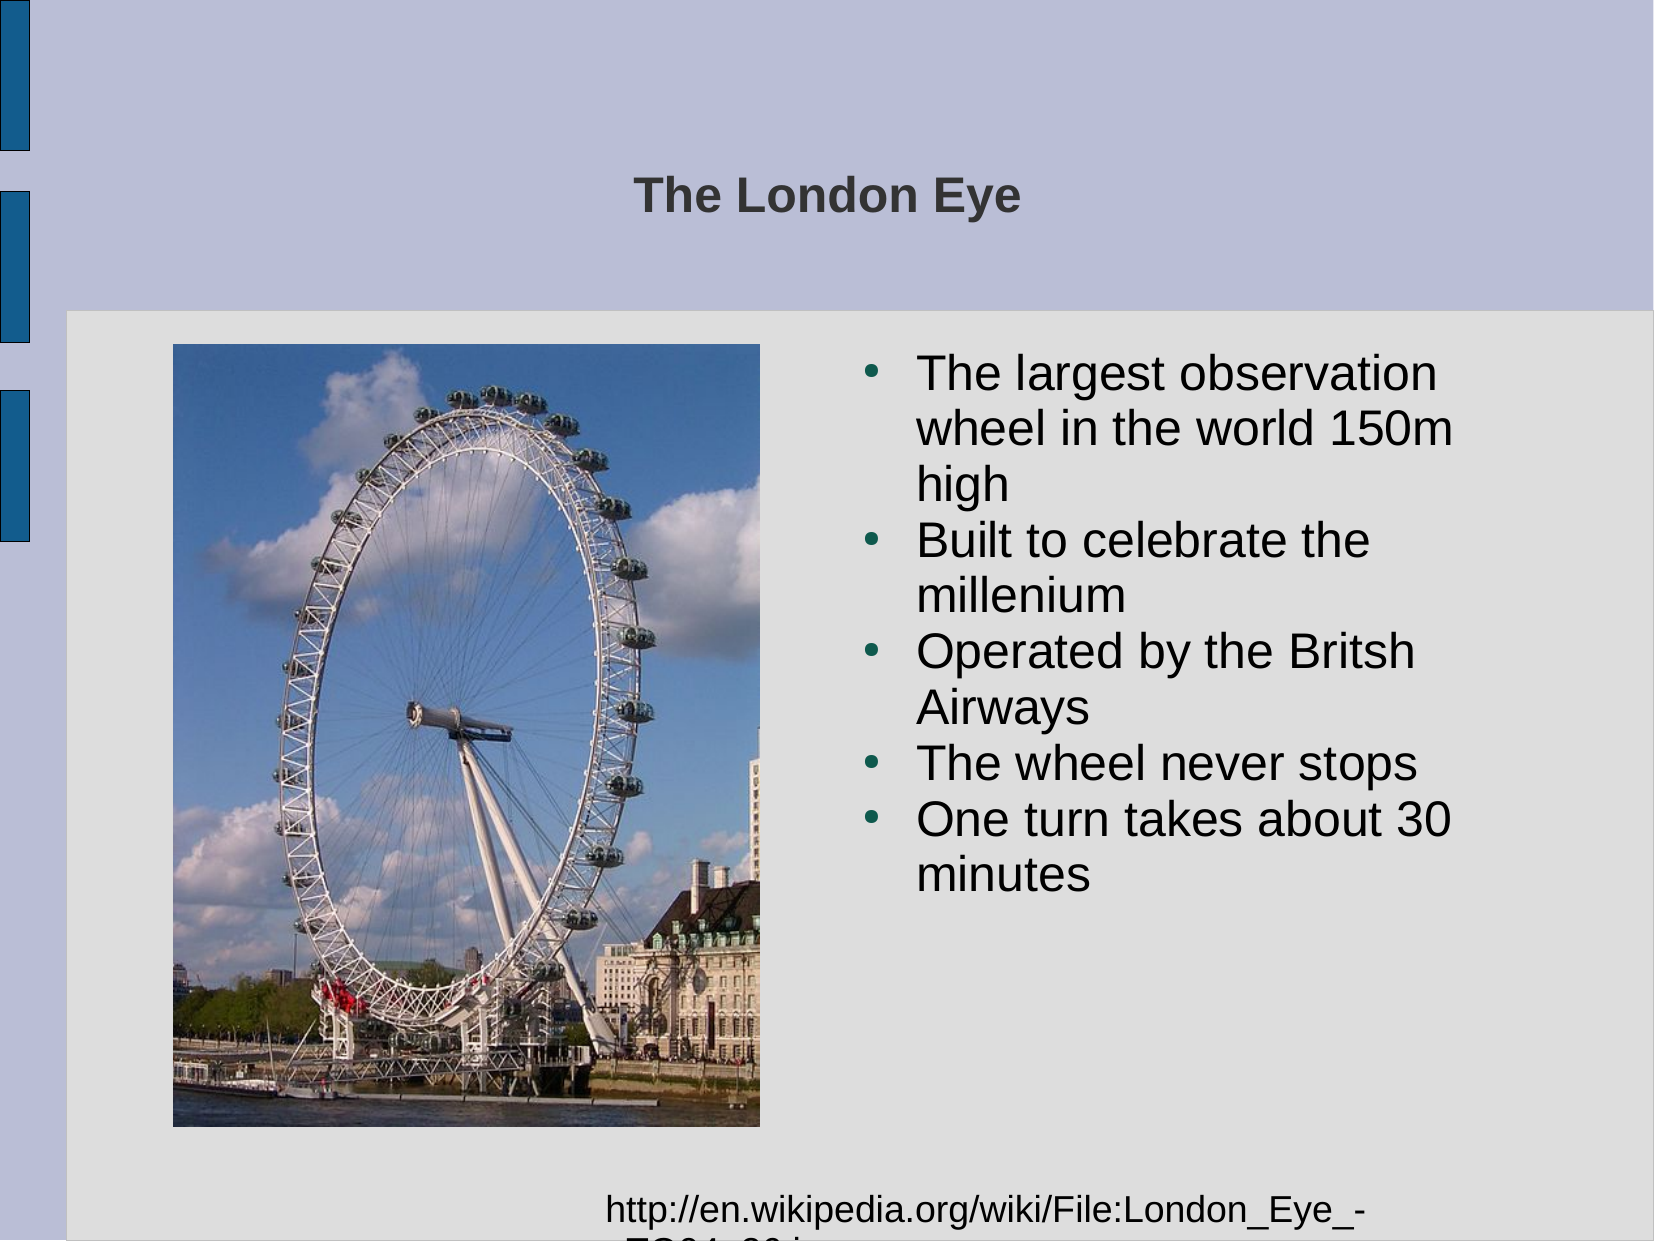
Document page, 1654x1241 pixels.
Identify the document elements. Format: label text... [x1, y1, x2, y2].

picture [173, 344, 760, 1127]
title The London Eye [121, 91, 1534, 299]
text_box http://en.wikipedia.org/wiki/File:London_Eye_-_TQ04_26.jpg [590, 1181, 1617, 1239]
list The largest observation wheel in the world 150m high Built to celebrate the millenium Operated by the Britsh Airways The wheel never stops One turn takes about 30 minutes [845, 344, 1535, 1127]
